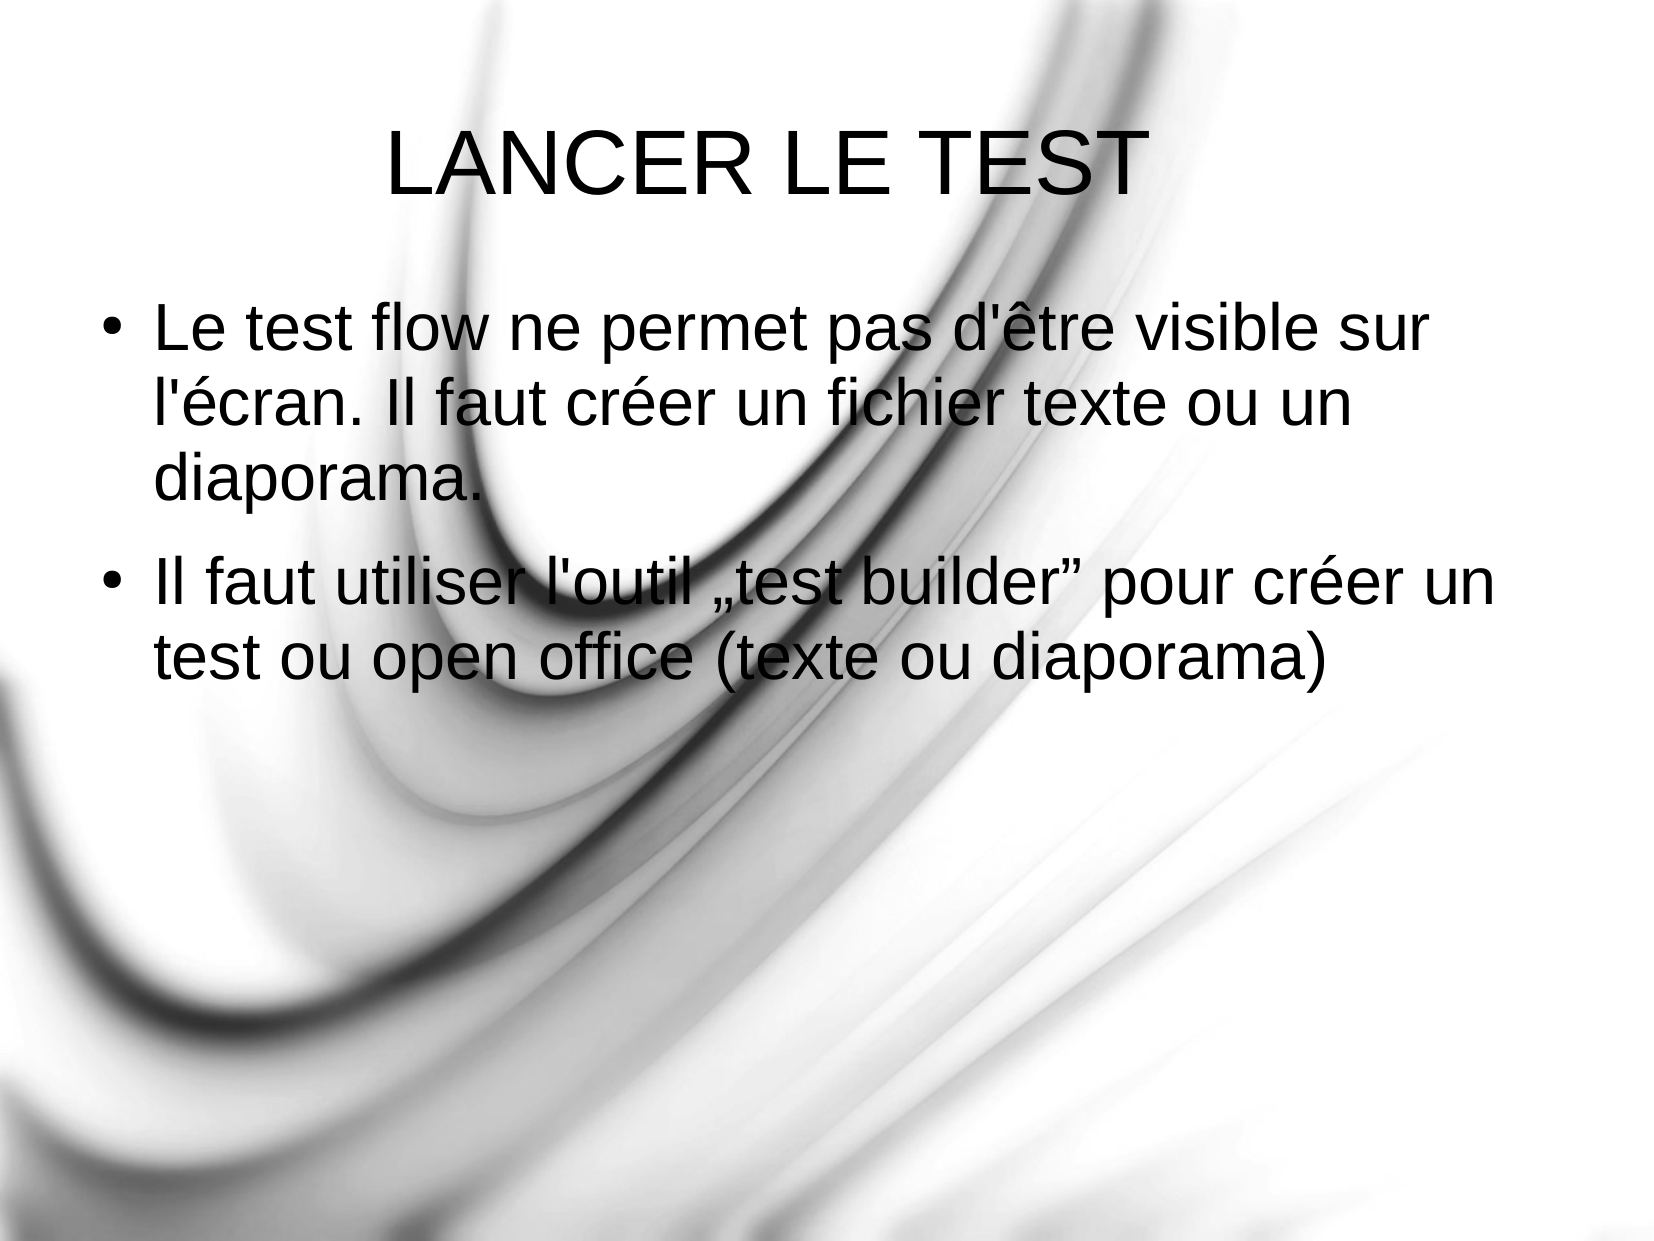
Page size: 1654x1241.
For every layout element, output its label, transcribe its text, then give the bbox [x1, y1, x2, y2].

title LANCER LE TEST [24, 59, 1513, 267]
picture [0, 0, 1654, 1241]
list Le test flow ne permet pas d'être visible sur l'écran. Il faut créer un fichier texte ou un diaporama. Il faut utiliser l'outil „test builder” pour créer un test ou open office (texte ou diaporama) [82, 290, 1571, 1109]
